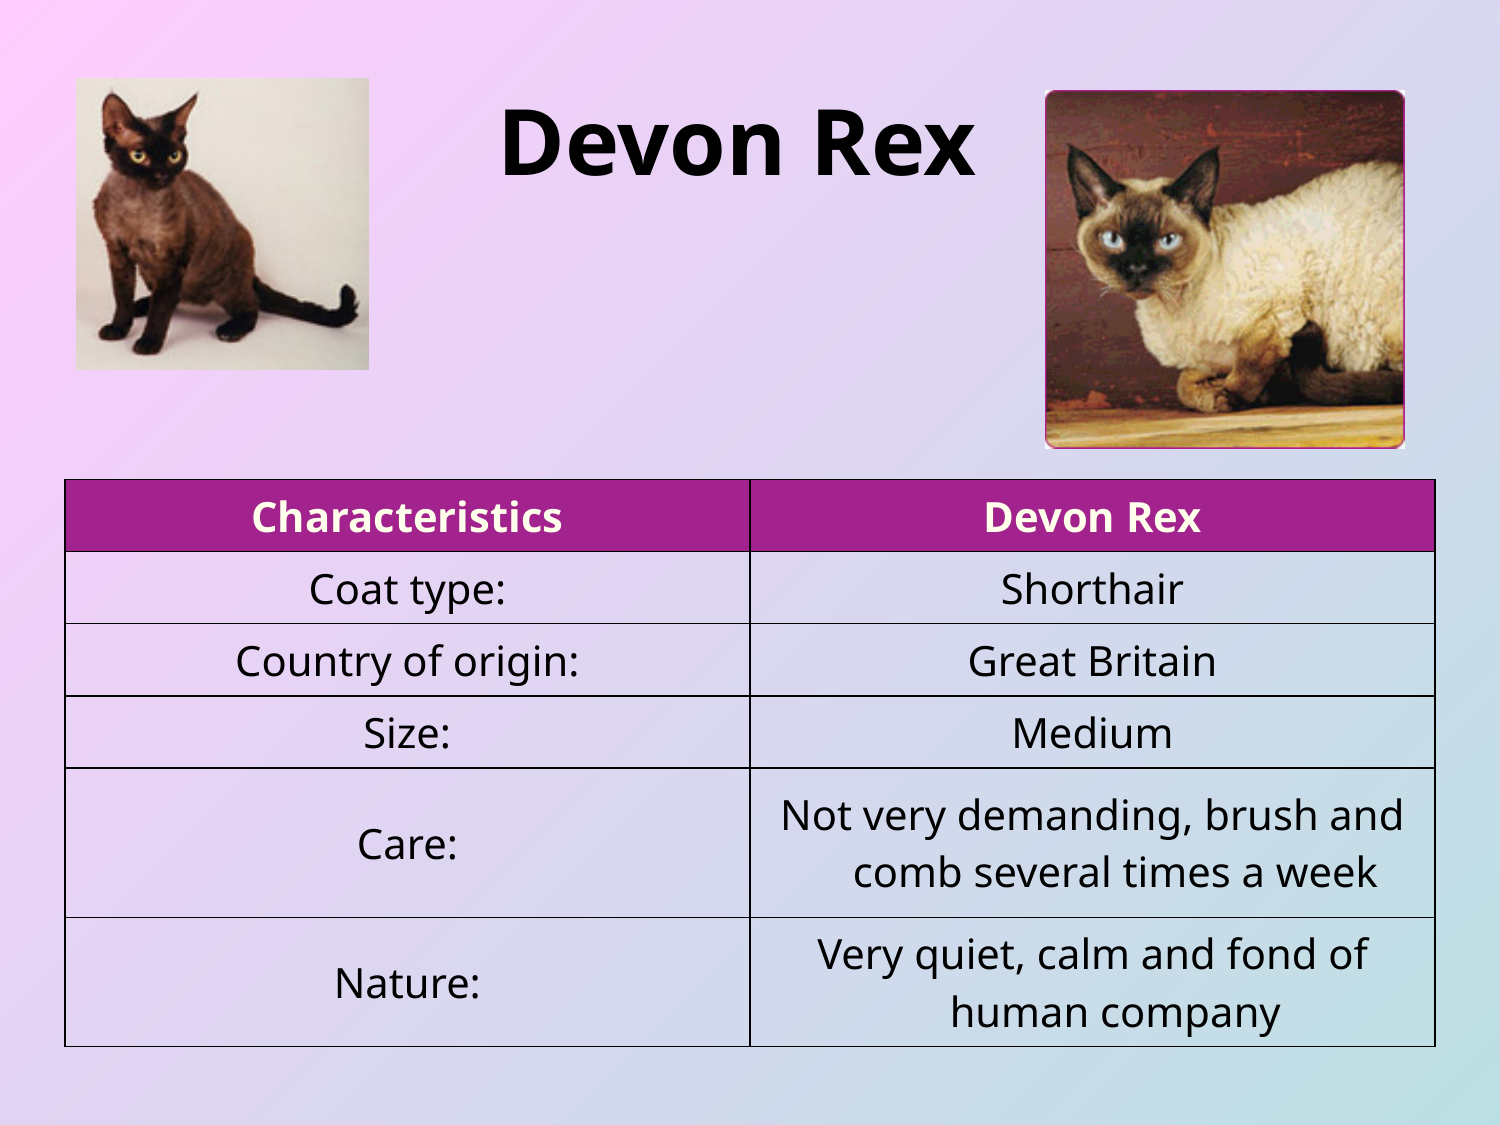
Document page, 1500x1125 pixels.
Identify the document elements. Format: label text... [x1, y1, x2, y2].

table_cell Medium [751, 697, 1434, 767]
table_cell Size: [66, 697, 749, 767]
table_cell Coat type: [66, 552, 749, 623]
picture [76, 78, 369, 370]
table_cell Very quiet, calm and fond of human company [751, 918, 1434, 1046]
table_cell Great Britain [751, 624, 1434, 695]
table_cell Shorthair [751, 552, 1434, 623]
table_cell Nature: [66, 918, 749, 1046]
title Devon Rex [75, 45, 1425, 233]
table_cell Care: [66, 769, 749, 917]
table_header Characteristics [66, 480, 749, 551]
table_cell Not very demanding, brush and comb several times a week [751, 769, 1434, 917]
picture [1045, 90, 1405, 449]
table_cell Country of origin: [66, 624, 749, 695]
table_header Devon Rex [751, 480, 1434, 551]
